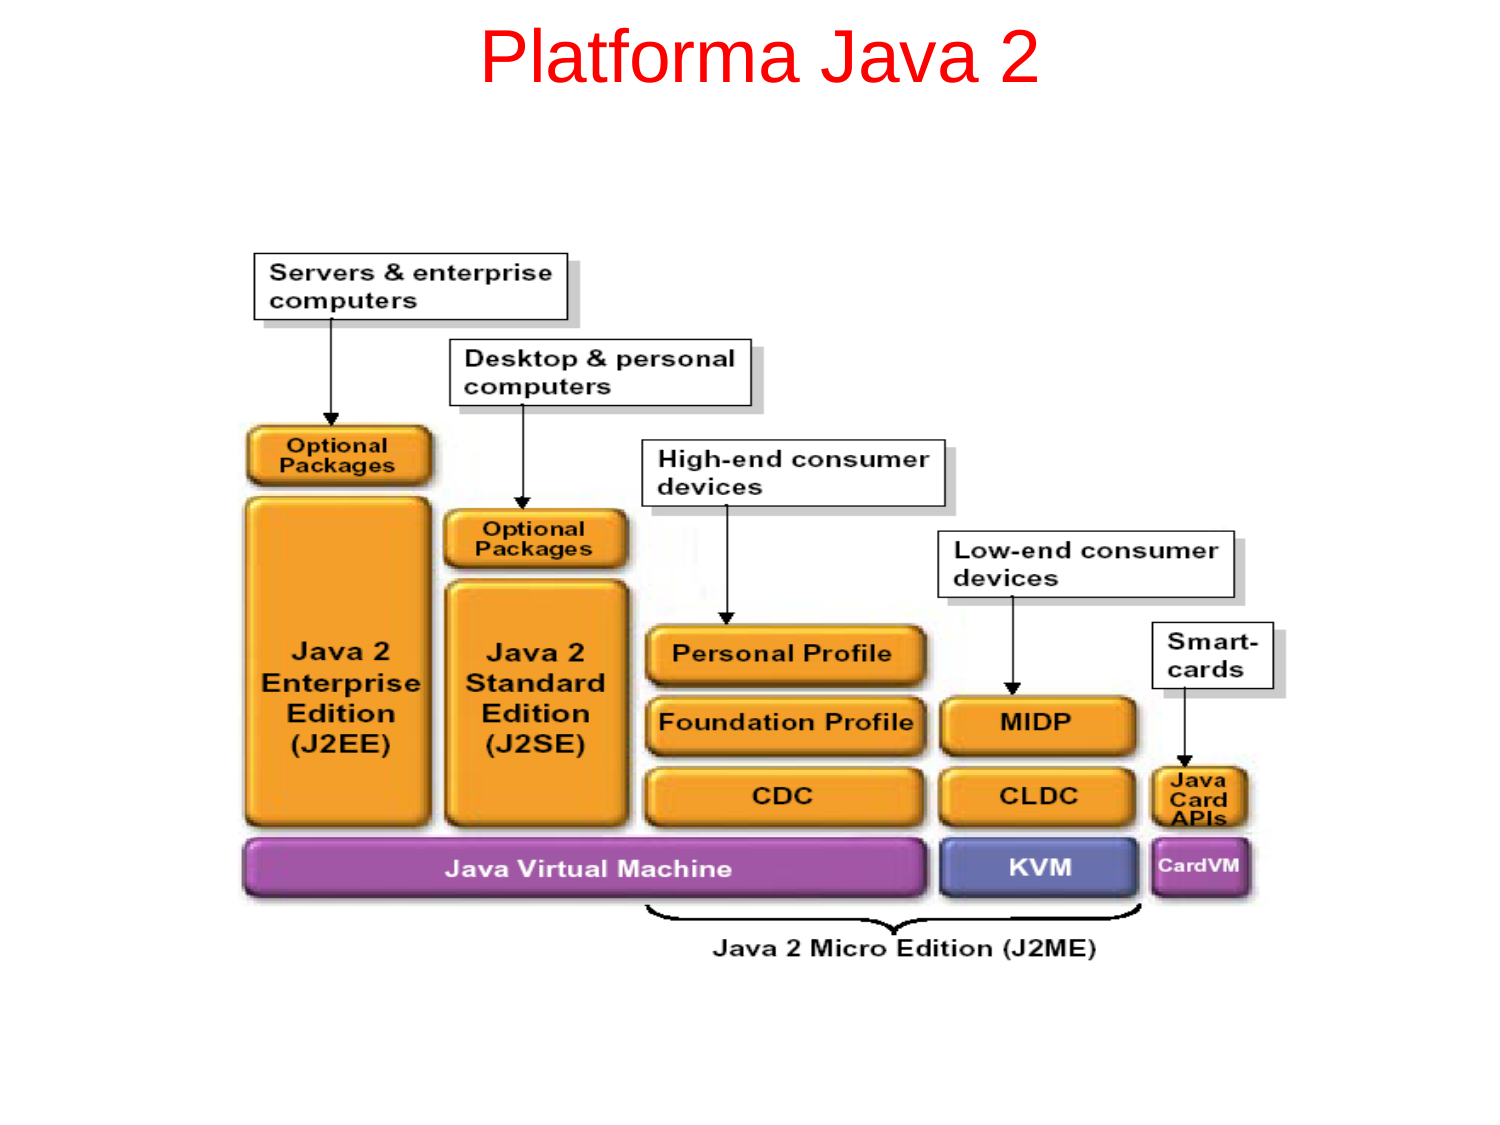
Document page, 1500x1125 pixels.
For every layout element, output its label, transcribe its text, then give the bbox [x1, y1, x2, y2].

picture [225, 249, 1300, 976]
title Platforma Java 2 [105, 0, 1381, 106]
